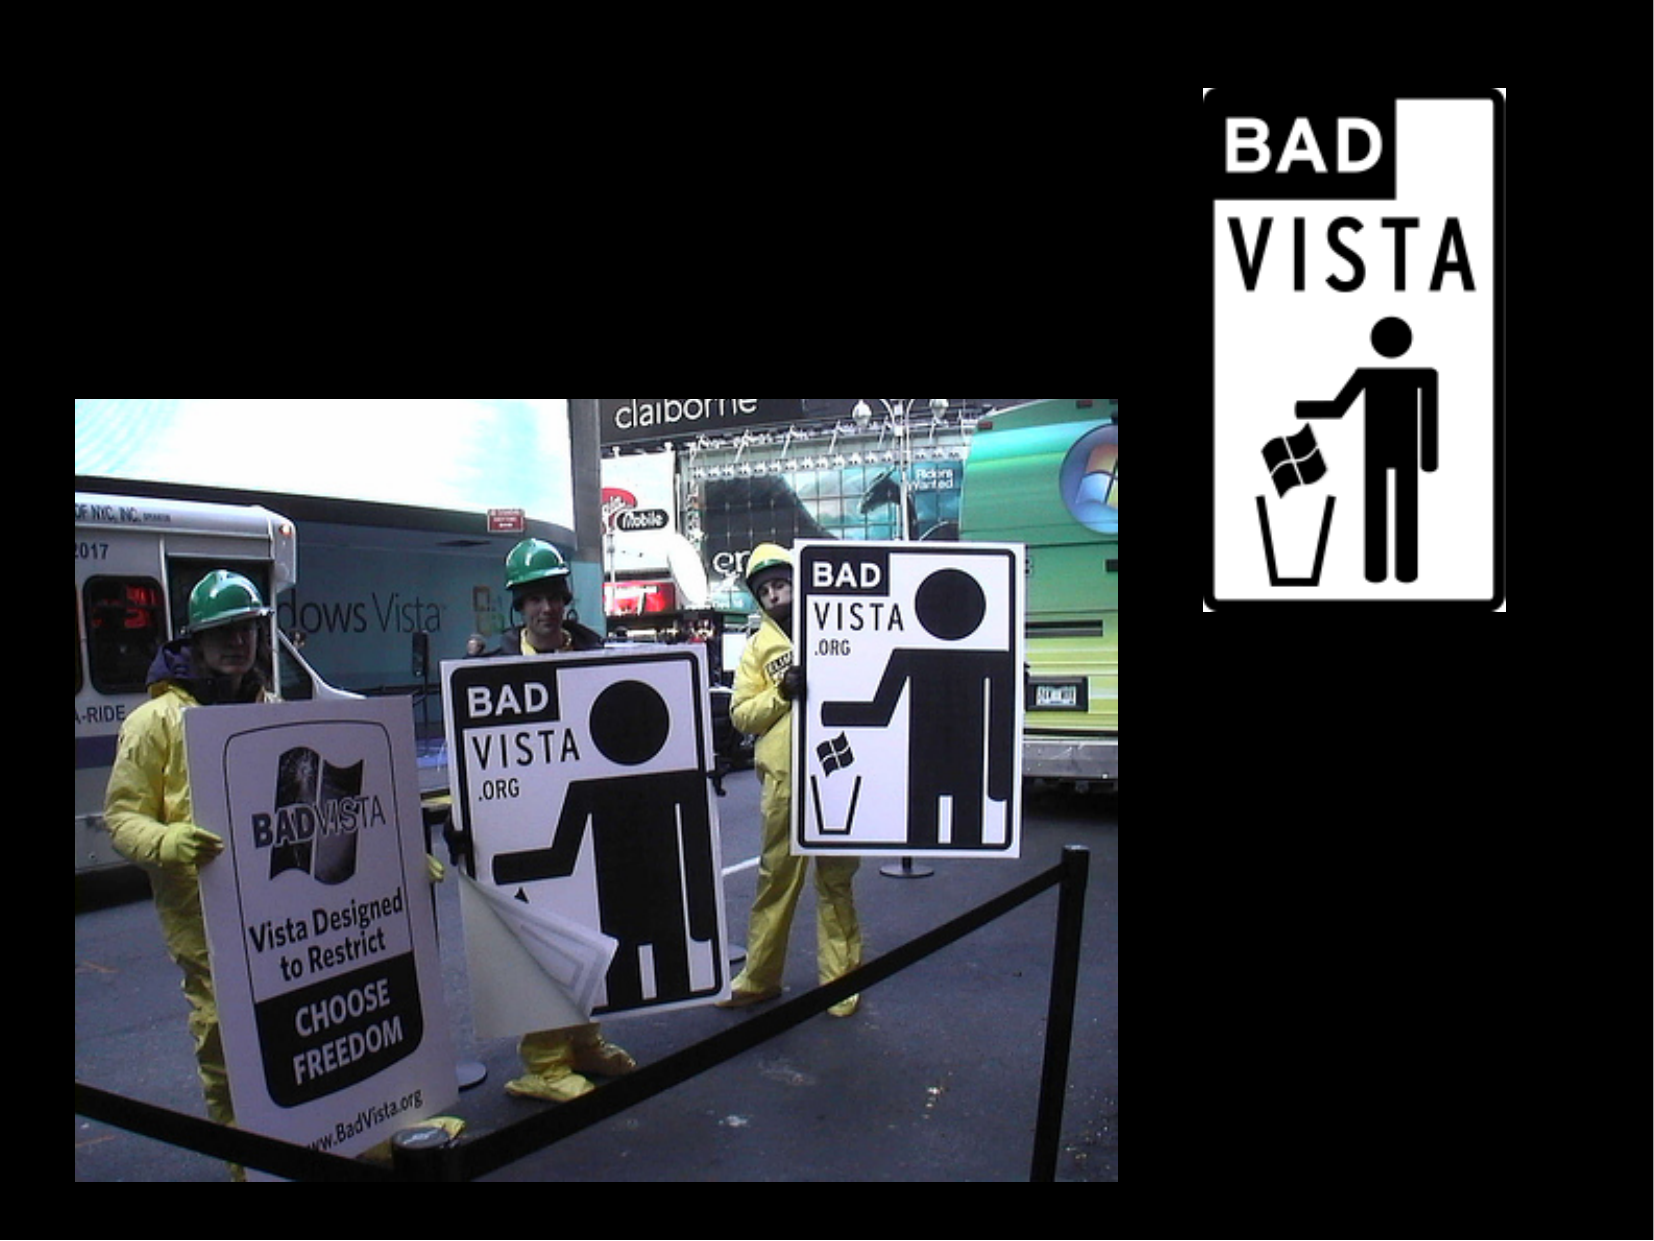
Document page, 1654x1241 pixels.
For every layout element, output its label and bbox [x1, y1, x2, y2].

picture [1203, 88, 1506, 612]
picture [75, 399, 1118, 1182]
